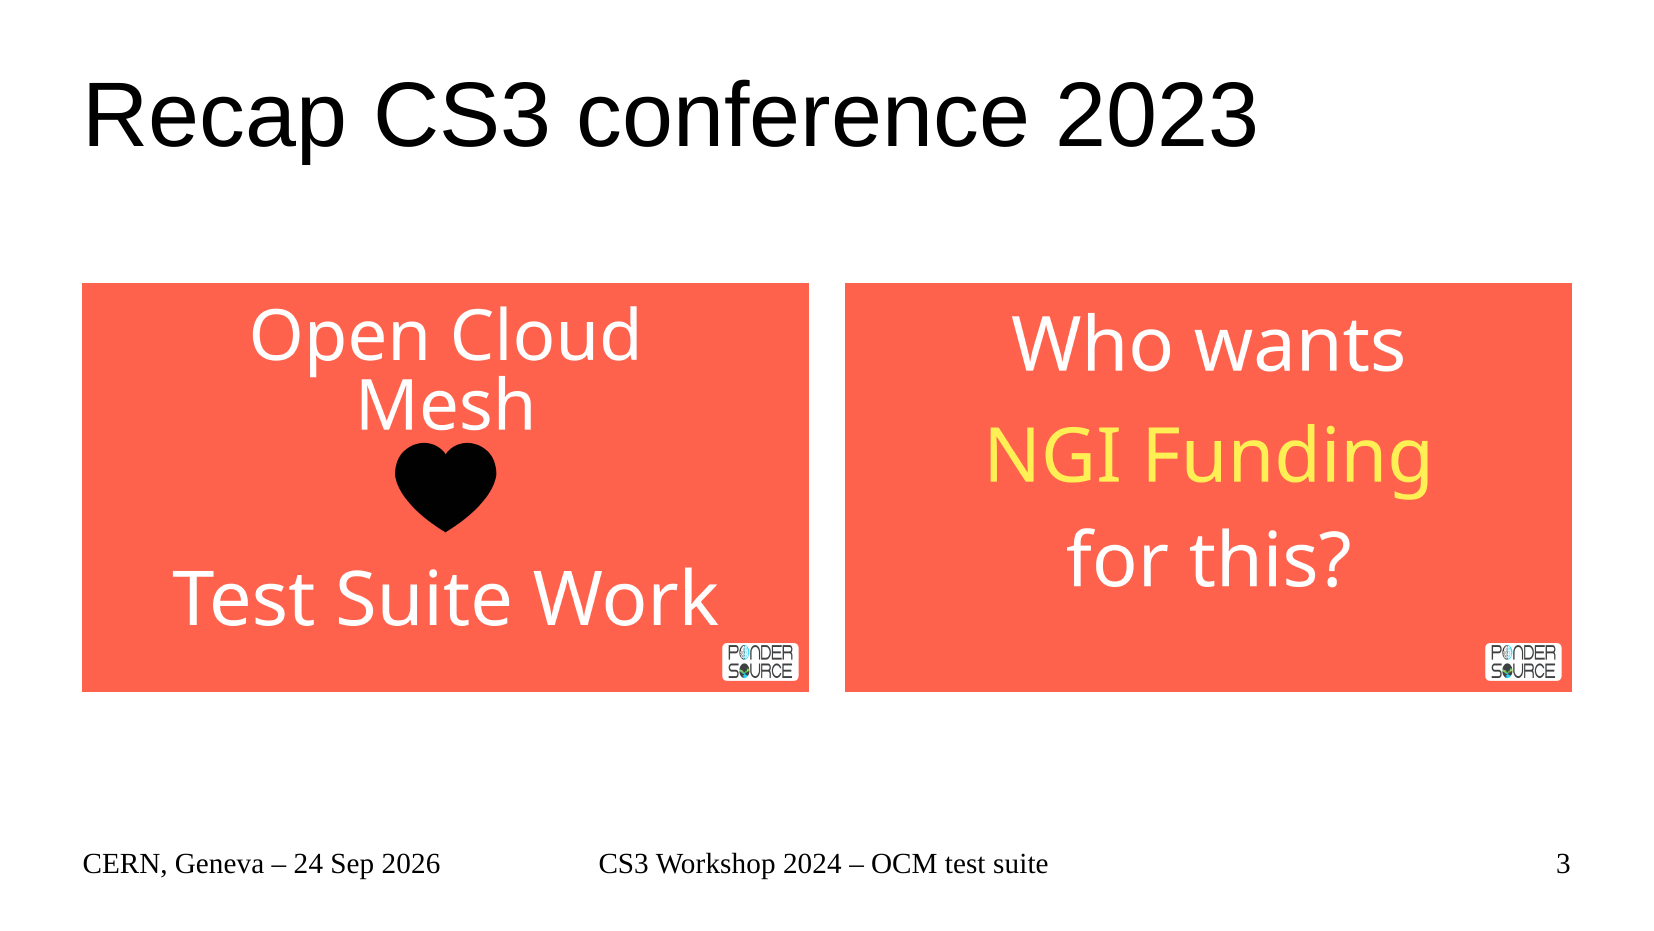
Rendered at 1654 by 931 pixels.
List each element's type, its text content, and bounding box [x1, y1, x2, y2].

picture [82, 283, 809, 692]
title Recap CS3 conference 2023 [82, 37, 1571, 193]
picture [845, 283, 1572, 692]
